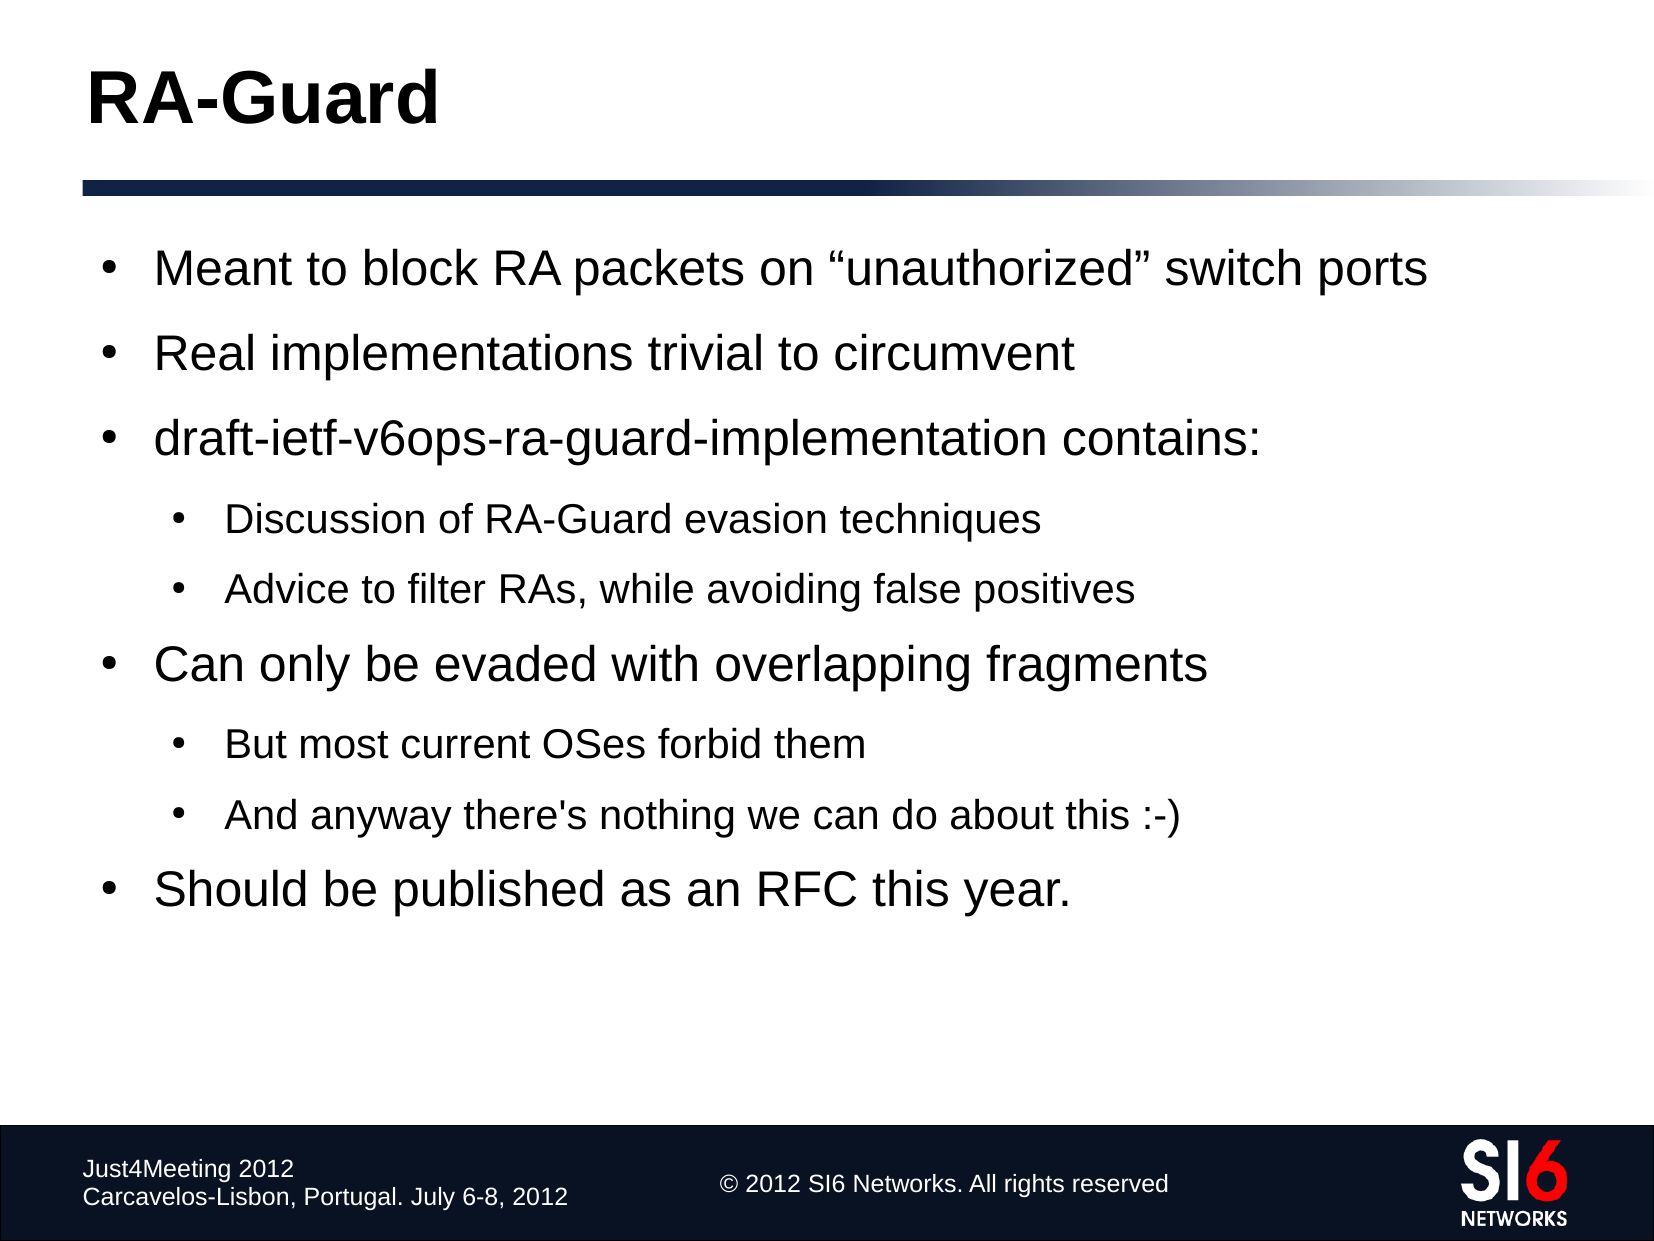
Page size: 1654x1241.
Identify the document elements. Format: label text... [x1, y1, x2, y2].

picture [1461, 1139, 1567, 1226]
list Meant to block RA packets on “unauthorized” switch ports Real implementations trivial to circumvent draft-ietf-v6ops-ra-guard-implementation contains: Discussion of RA-Guard evasion techniques Advice to filter RAs, while avoiding false positives Can only be evaded with overlapping fragments But most current OSes forbid them And anyway there's nothing we can do about this :-) Should be published as an RFC this year. [82, 240, 1571, 1059]
title RA-Guard [86, 30, 1576, 166]
